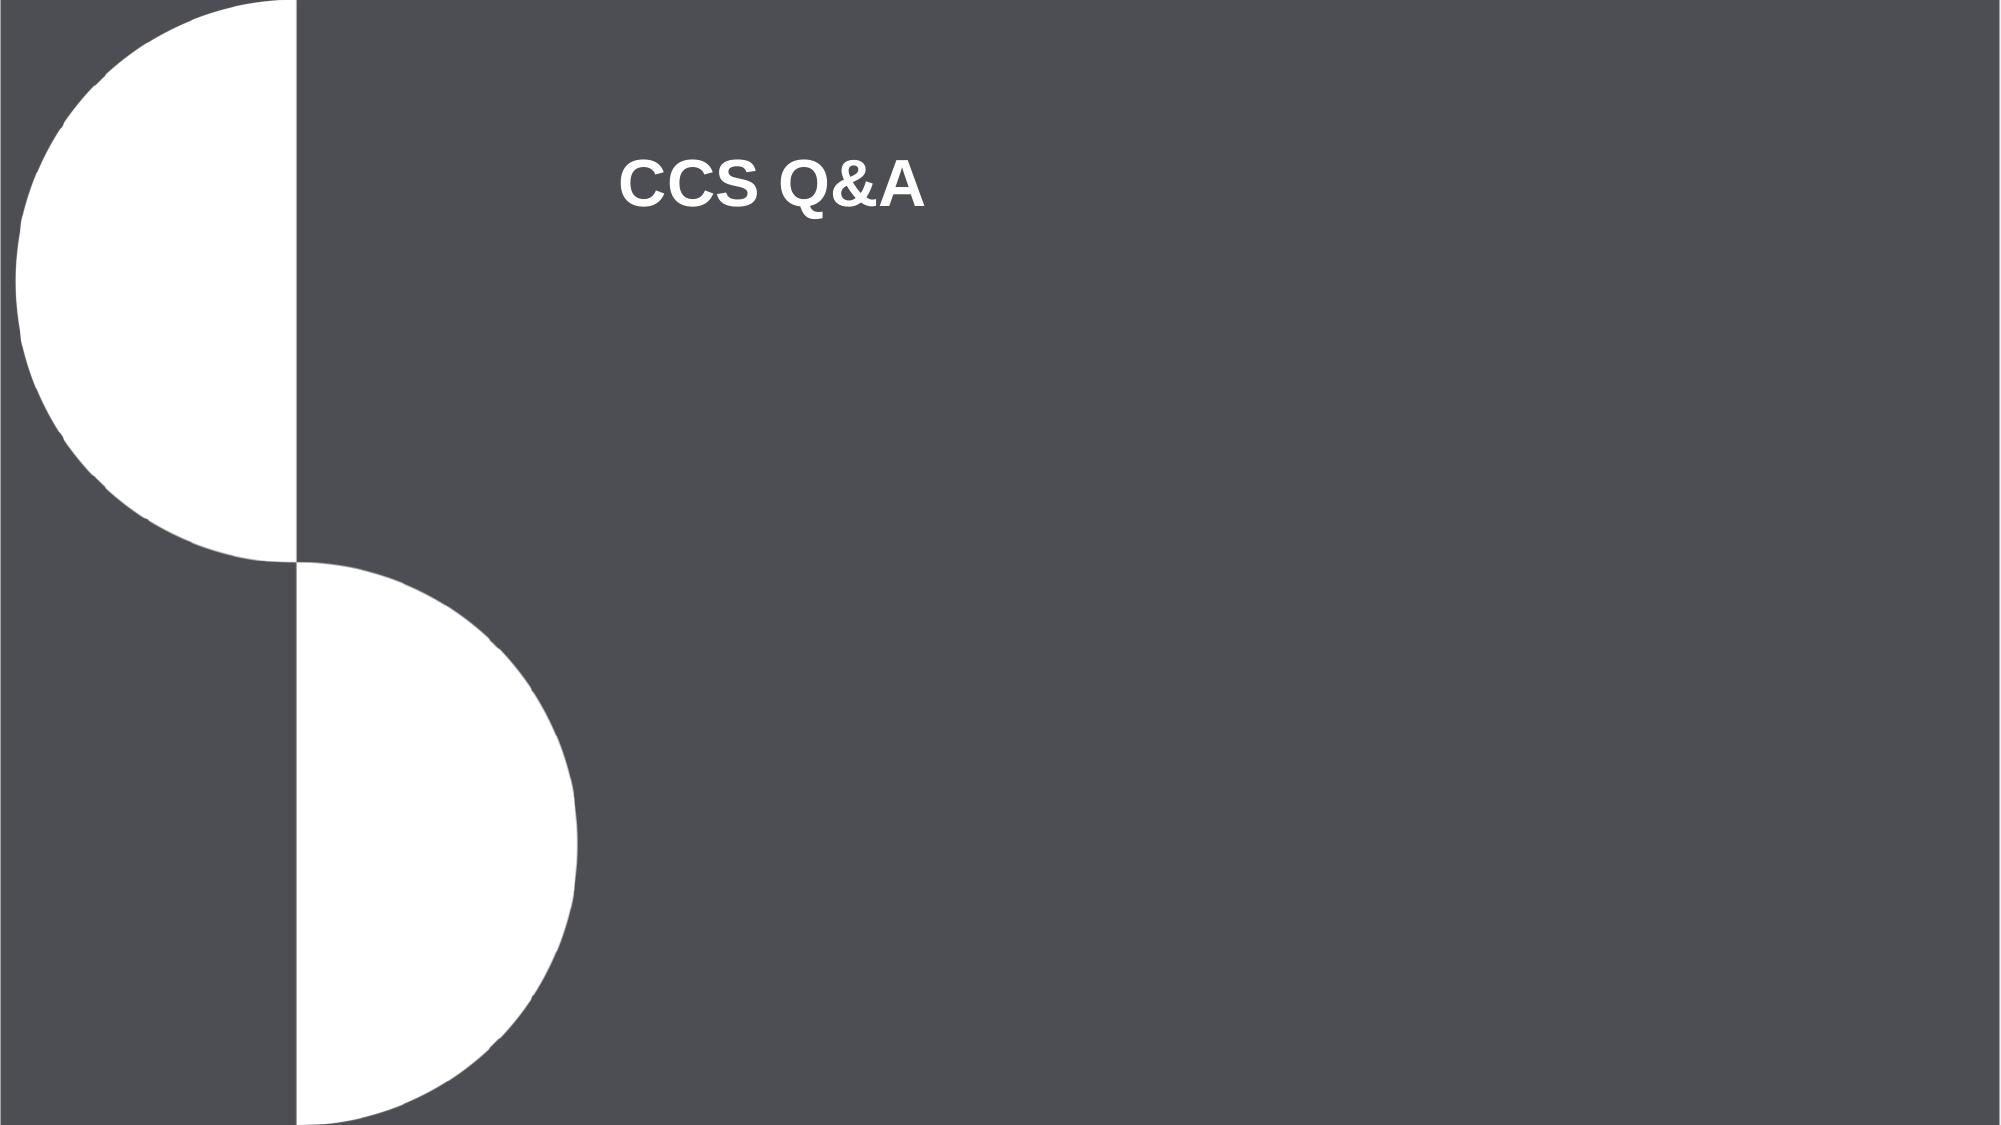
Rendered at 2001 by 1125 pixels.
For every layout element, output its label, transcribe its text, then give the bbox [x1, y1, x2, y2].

title CCS Q&A [618, 139, 1854, 279]
